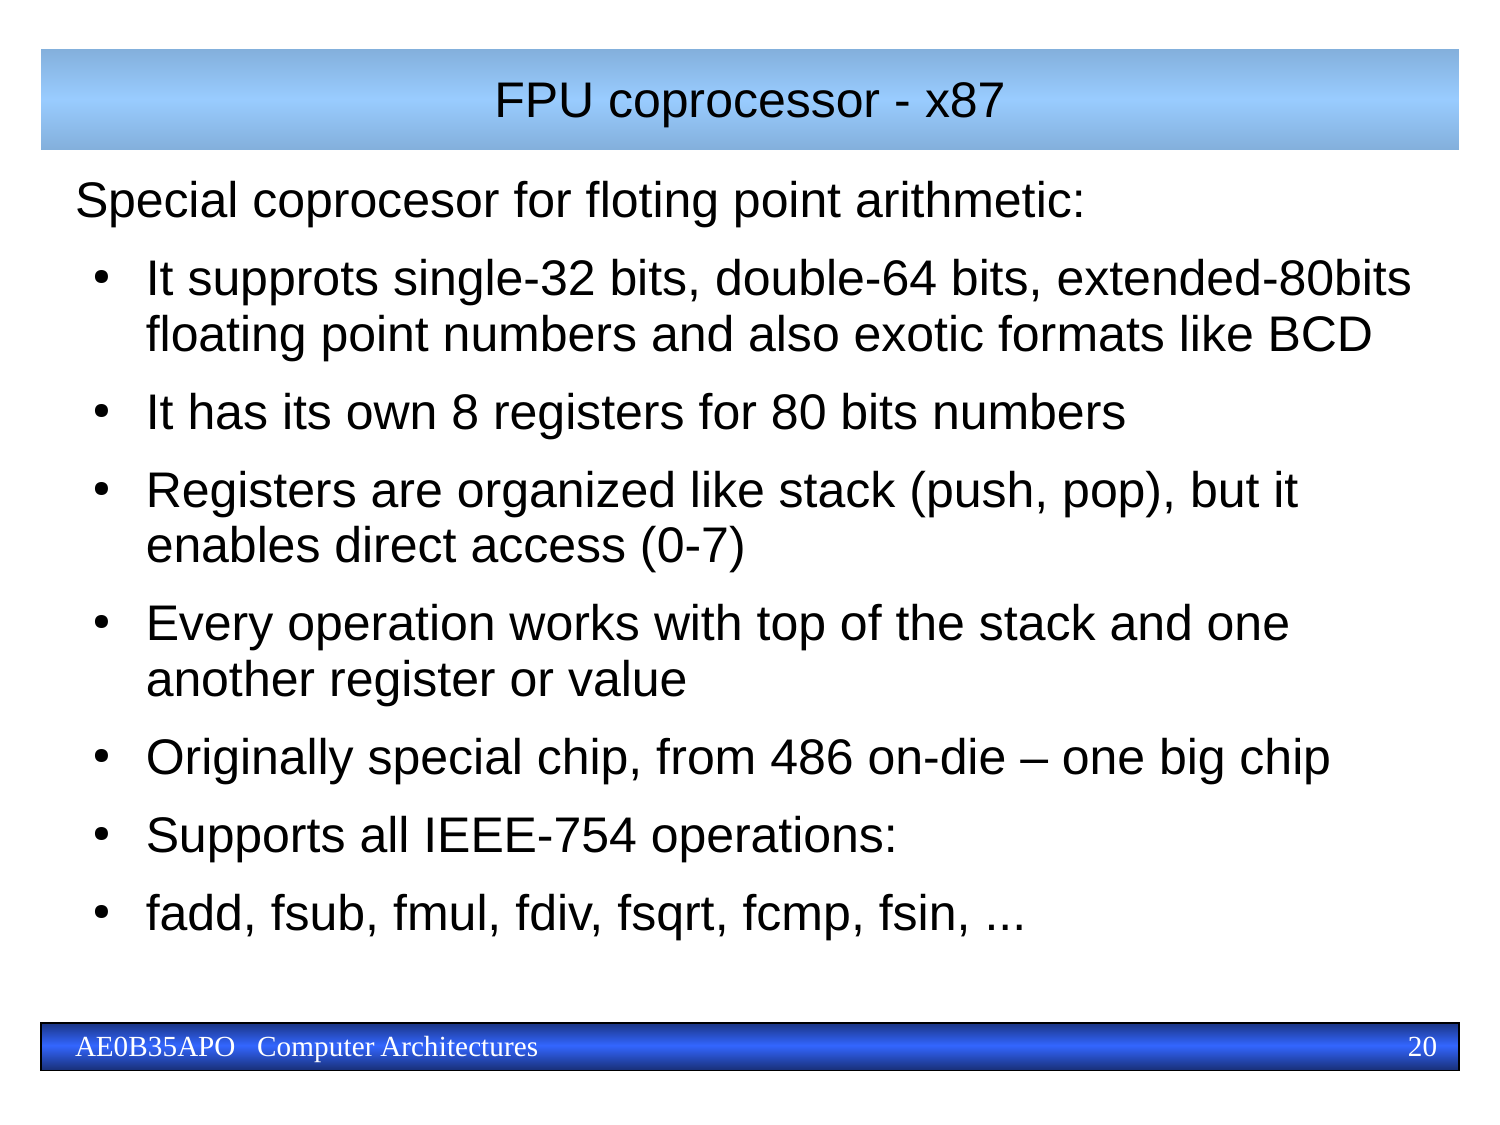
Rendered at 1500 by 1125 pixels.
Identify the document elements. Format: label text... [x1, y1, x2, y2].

title FPU coprocessor - x87 [41, 49, 1459, 150]
list Special coprocesor for floting point arithmetic: It supprots single-32 bits, double-64 bits, extended-80bits floating point numbers and also exotic formats like BCD It has its own 8 registers for 80 bits numbers Registers are organized like stack (push, pop), but it enables direct access (0-7) Every operation works with top of the stack and one another register or value Originally special chip, from 486 on-die – one big chip Supports all IEEE-754 operations: fadd, fsub, fmul, fdiv, fsqrt, fcmp, fsin, ... [75, 172, 1426, 971]
